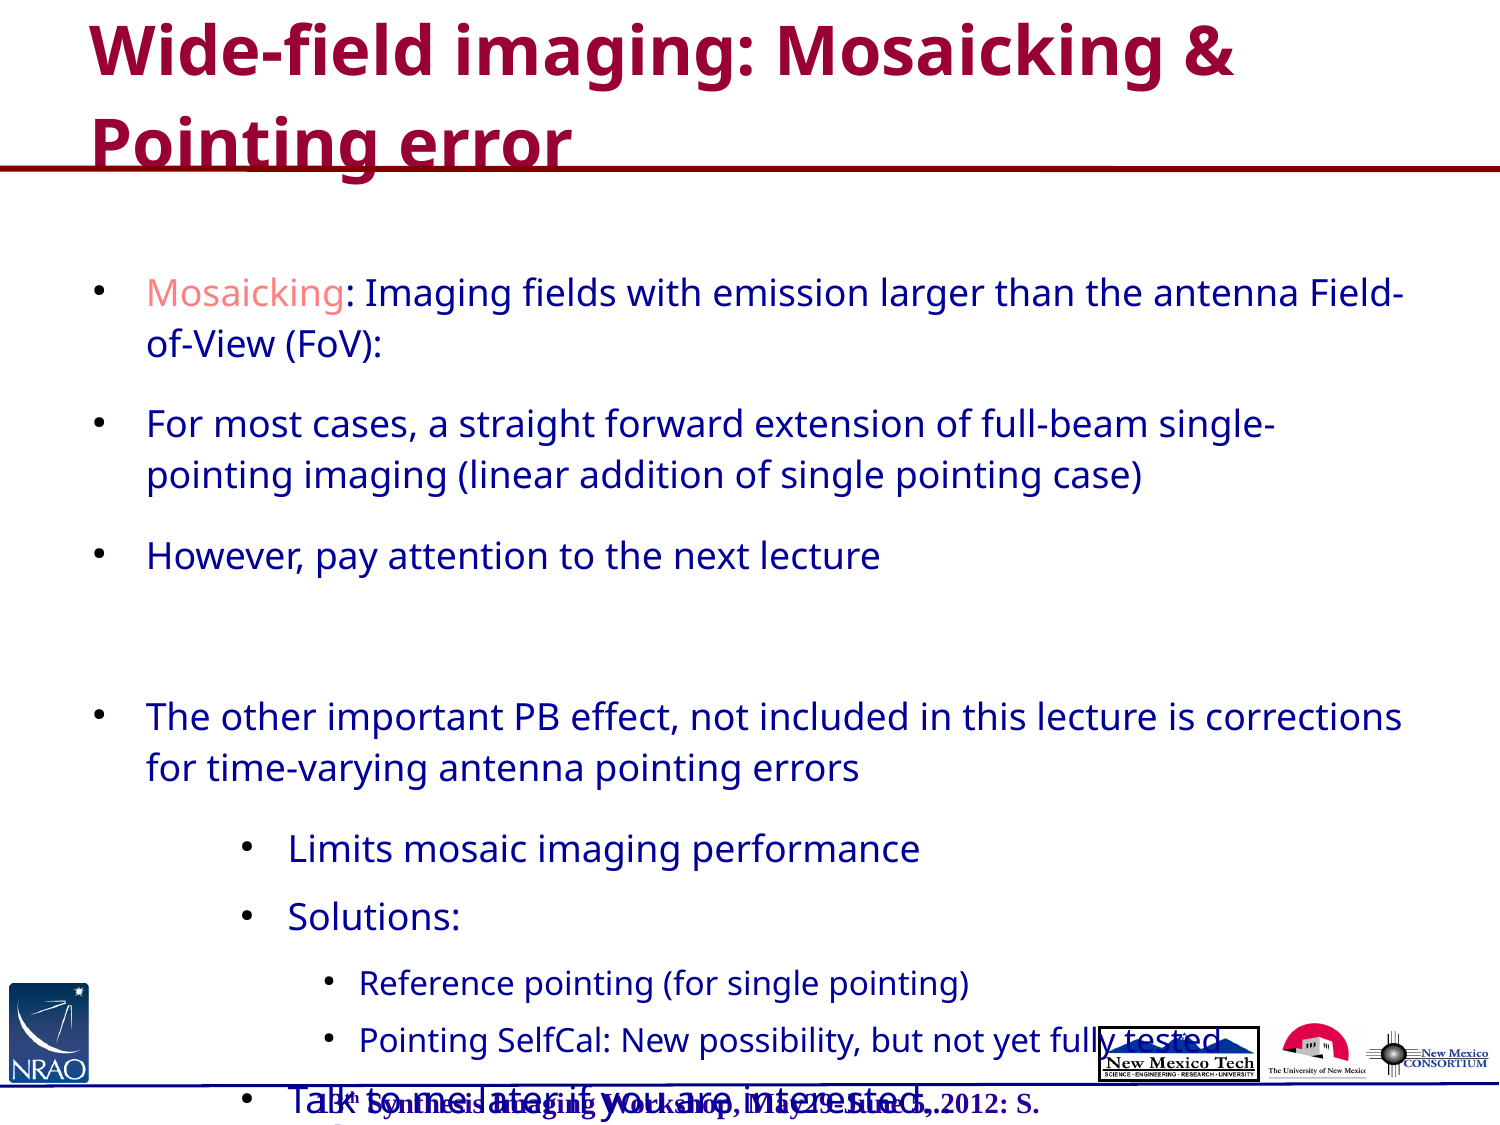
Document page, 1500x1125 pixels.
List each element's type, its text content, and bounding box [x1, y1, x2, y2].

picture [486, 157, 509, 165]
picture [332, 157, 345, 165]
picture [534, 157, 547, 165]
picture [258, 157, 276, 165]
picture [308, 157, 322, 165]
picture [455, 157, 475, 165]
picture [903, 1095, 915, 1111]
picture [413, 157, 444, 165]
picture [212, 157, 226, 165]
picture [191, 157, 201, 165]
picture [106, 157, 141, 165]
picture [287, 157, 297, 165]
picture [375, 157, 407, 165]
picture [352, 157, 364, 161]
picture [1101, 1029, 1257, 1079]
picture [166, 157, 180, 165]
picture [883, 1095, 893, 1101]
picture [0, 172, 1500, 1125]
picture [332, 1095, 338, 1112]
picture [1206, 1036, 1216, 1050]
picture [1101, 1043, 1105, 1057]
picture [236, 157, 249, 165]
picture [332, 1088, 339, 1094]
title Wide-field imaging: Mosaicking & Pointing error [75, 33, 1426, 157]
picture [0, 0, 1500, 166]
list Mosaicking: Imaging fields with emission larger than the antenna Field-of-View (FoV): For most cases, a straight forward extension of full-beam single-pointing imaging (linear addition of single pointing case) However, pay attention to the next lecture The other important PB effect, not included in this lecture is corrections for time-varying antenna pointing errors Limits mosaic imaging performance Solutions: Reference pointing (for single pointing) Pointing SelfCal: New possibility, but not yet fully tested Talk to me later if you are interested... [75, 185, 1426, 1022]
